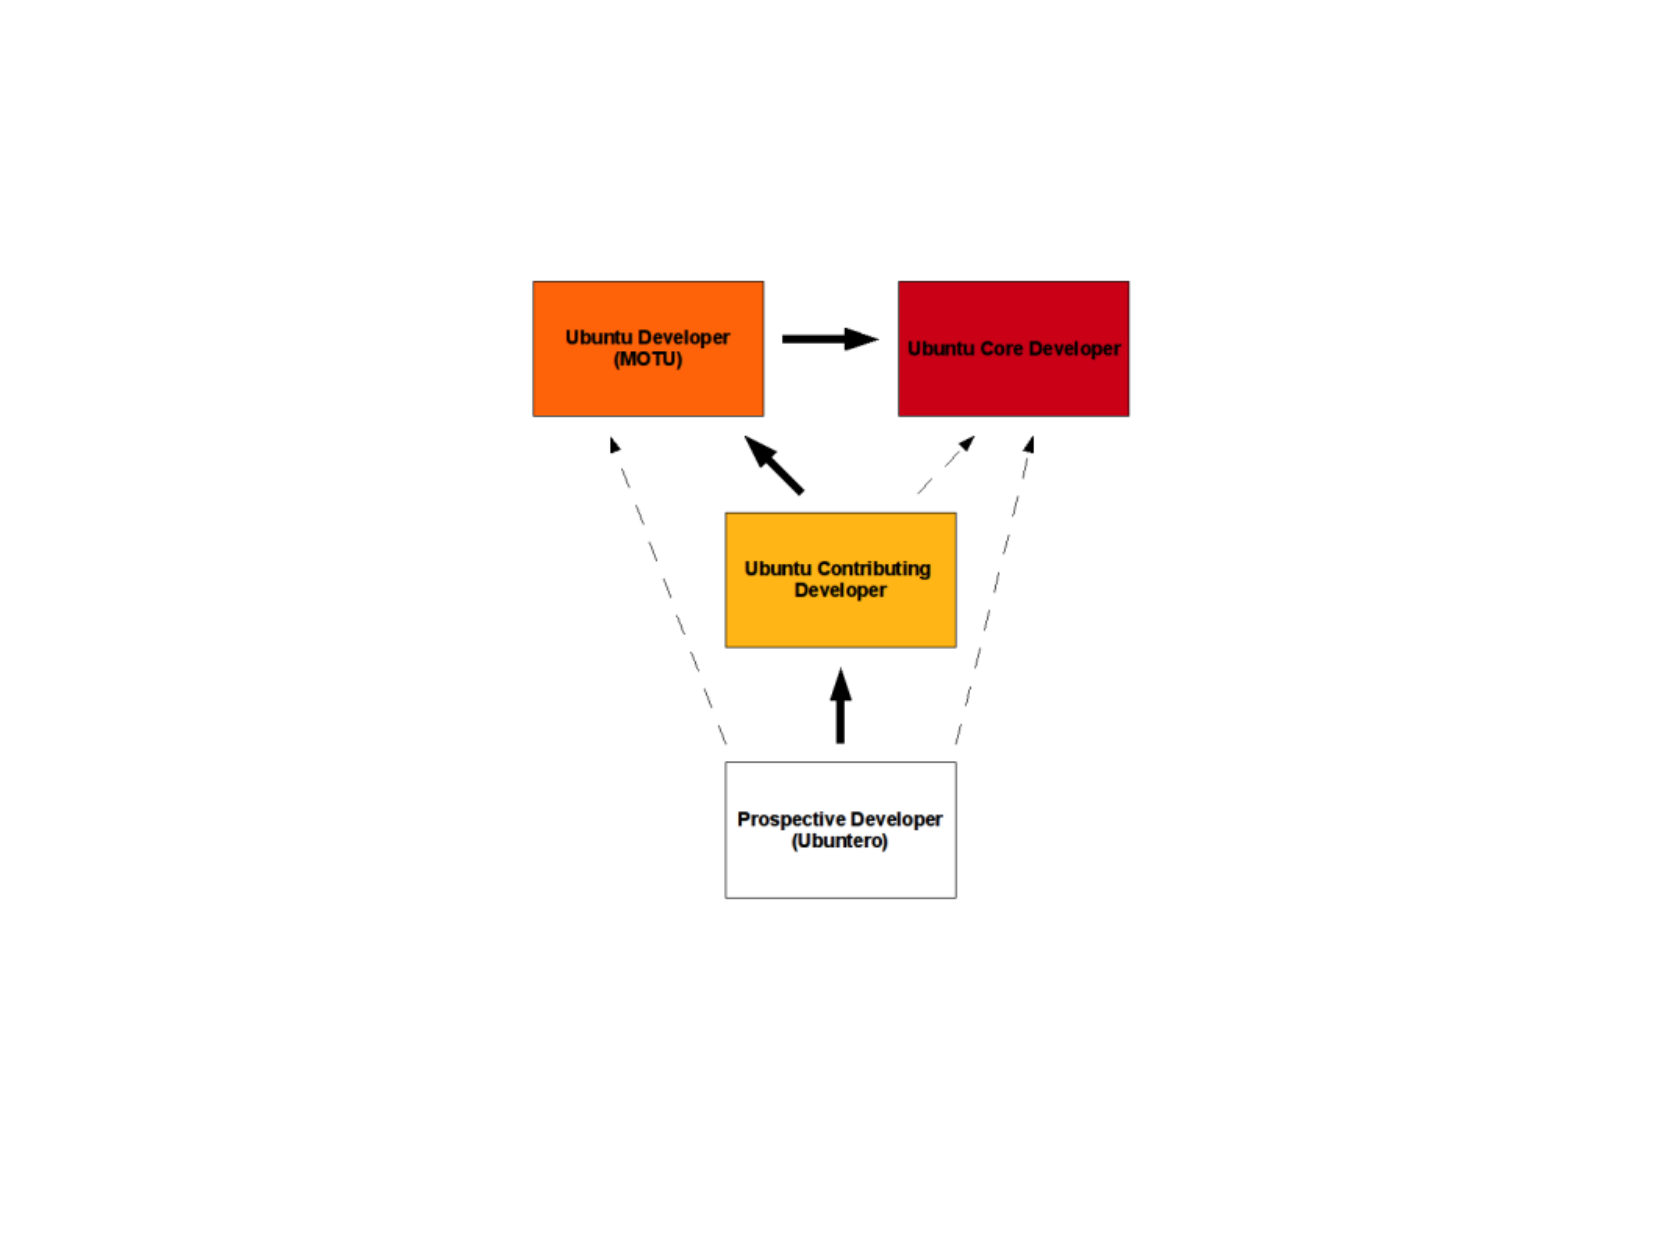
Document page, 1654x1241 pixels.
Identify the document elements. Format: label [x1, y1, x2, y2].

picture [520, 264, 1145, 915]
